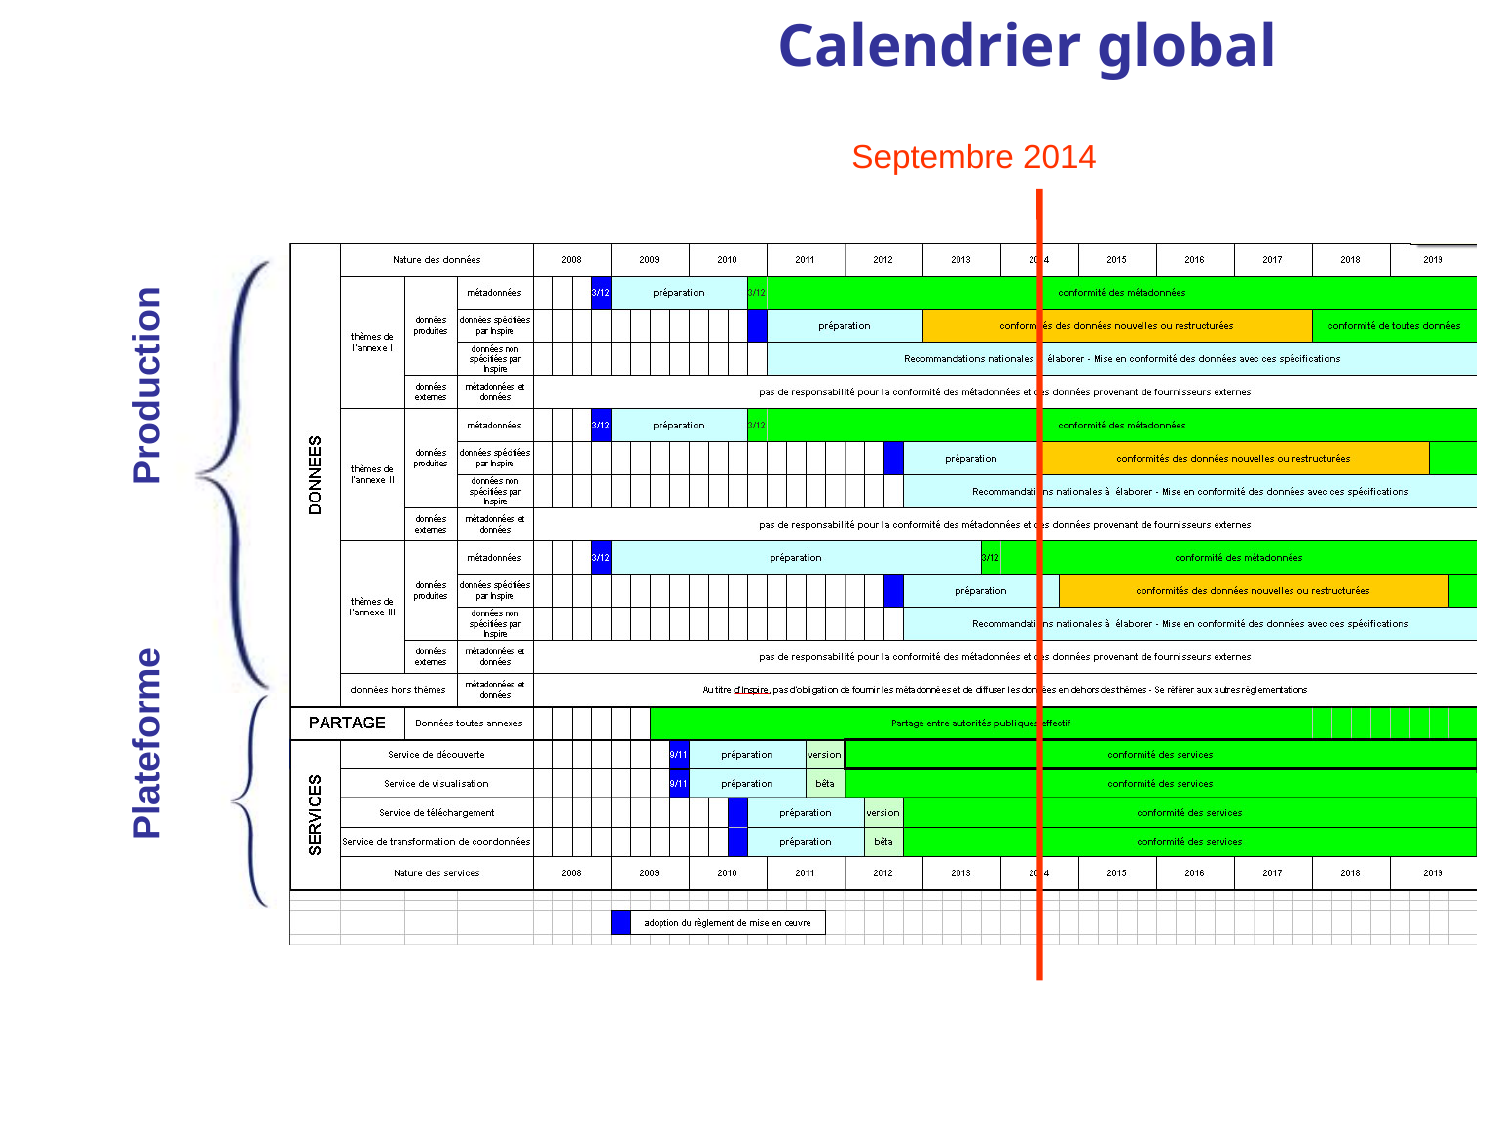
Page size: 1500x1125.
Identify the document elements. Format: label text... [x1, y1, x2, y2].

picture [0, 0, 1500, 1125]
text_box Plateforme [114, 590, 190, 898]
text_box Septembre 2014 [836, 127, 1144, 183]
text_box Calendrier global [466, 0, 1500, 86]
text_box Production [114, 200, 189, 572]
